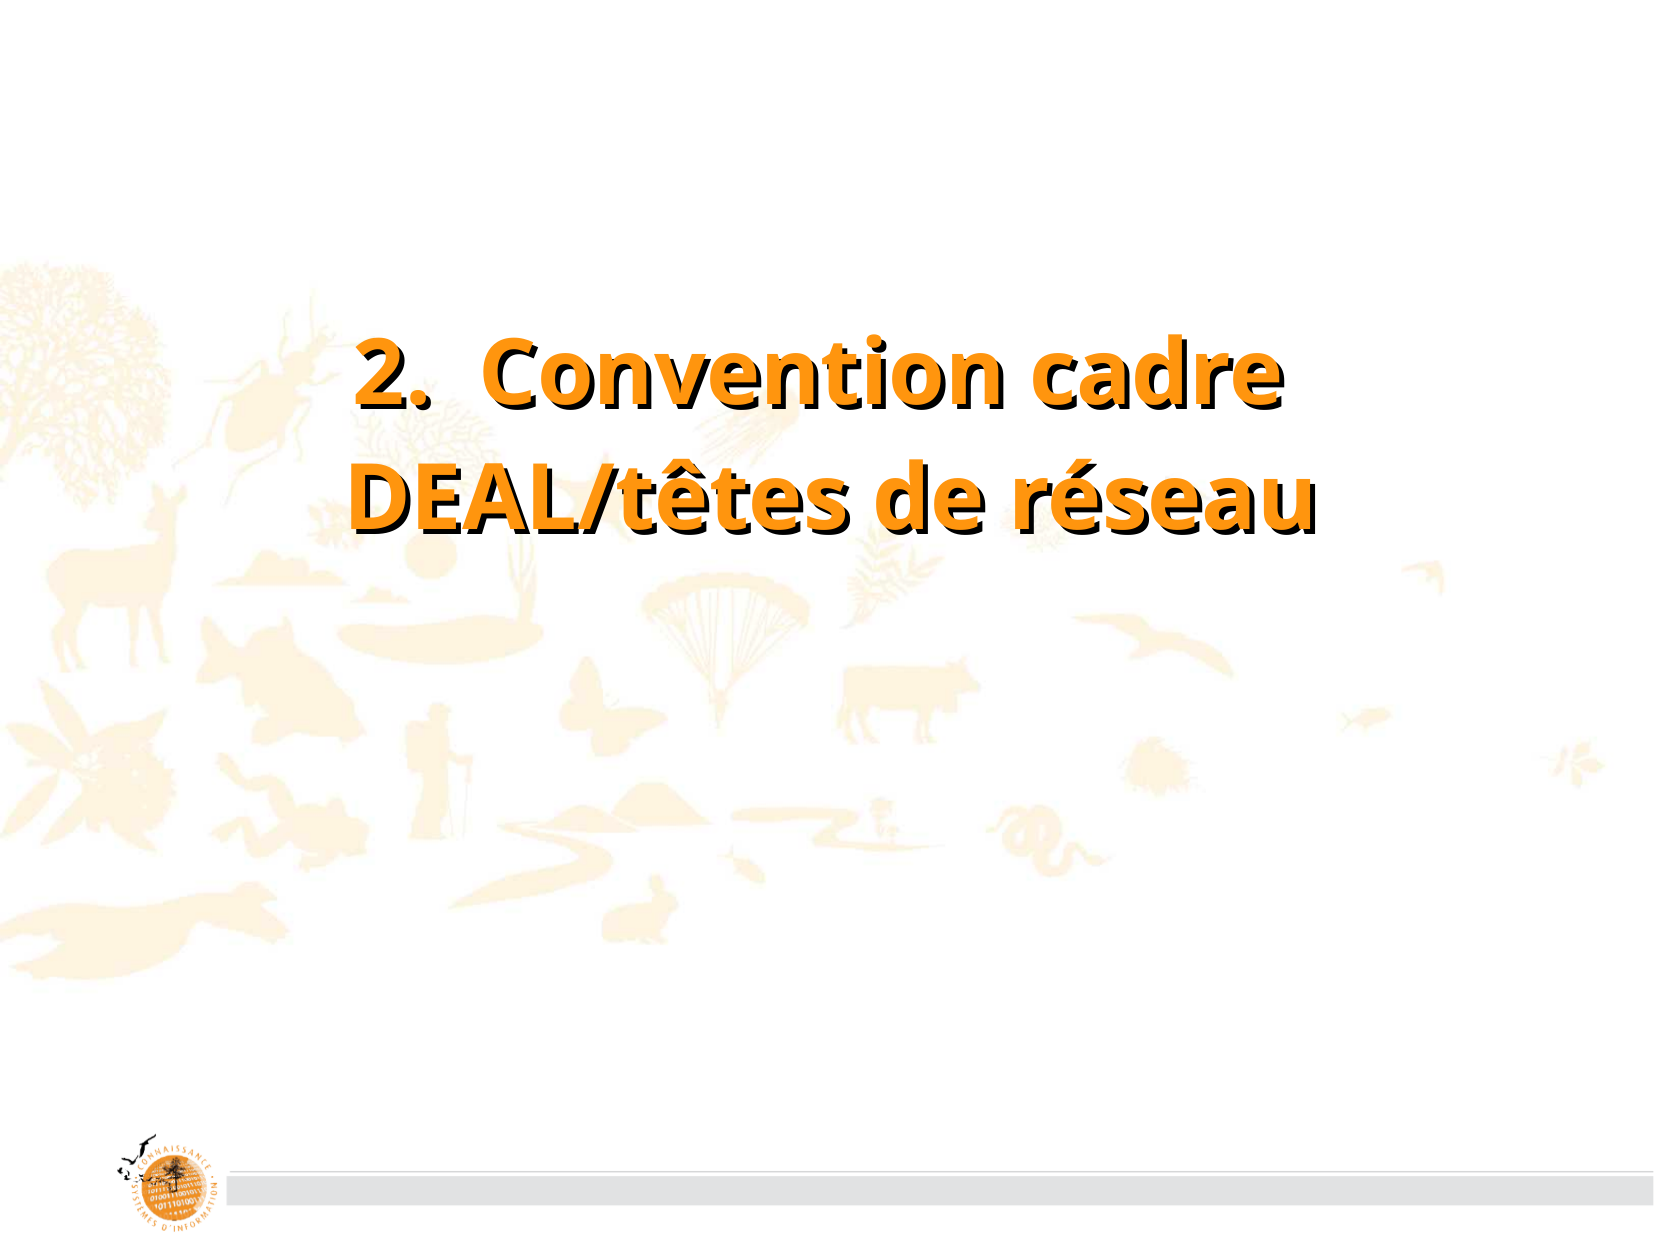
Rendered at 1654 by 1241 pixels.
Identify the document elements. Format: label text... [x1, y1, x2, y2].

subtitle 2. Convention cadre DEAL/têtes de réseau [53, 321, 1530, 543]
picture [0, 0, 1654, 1241]
